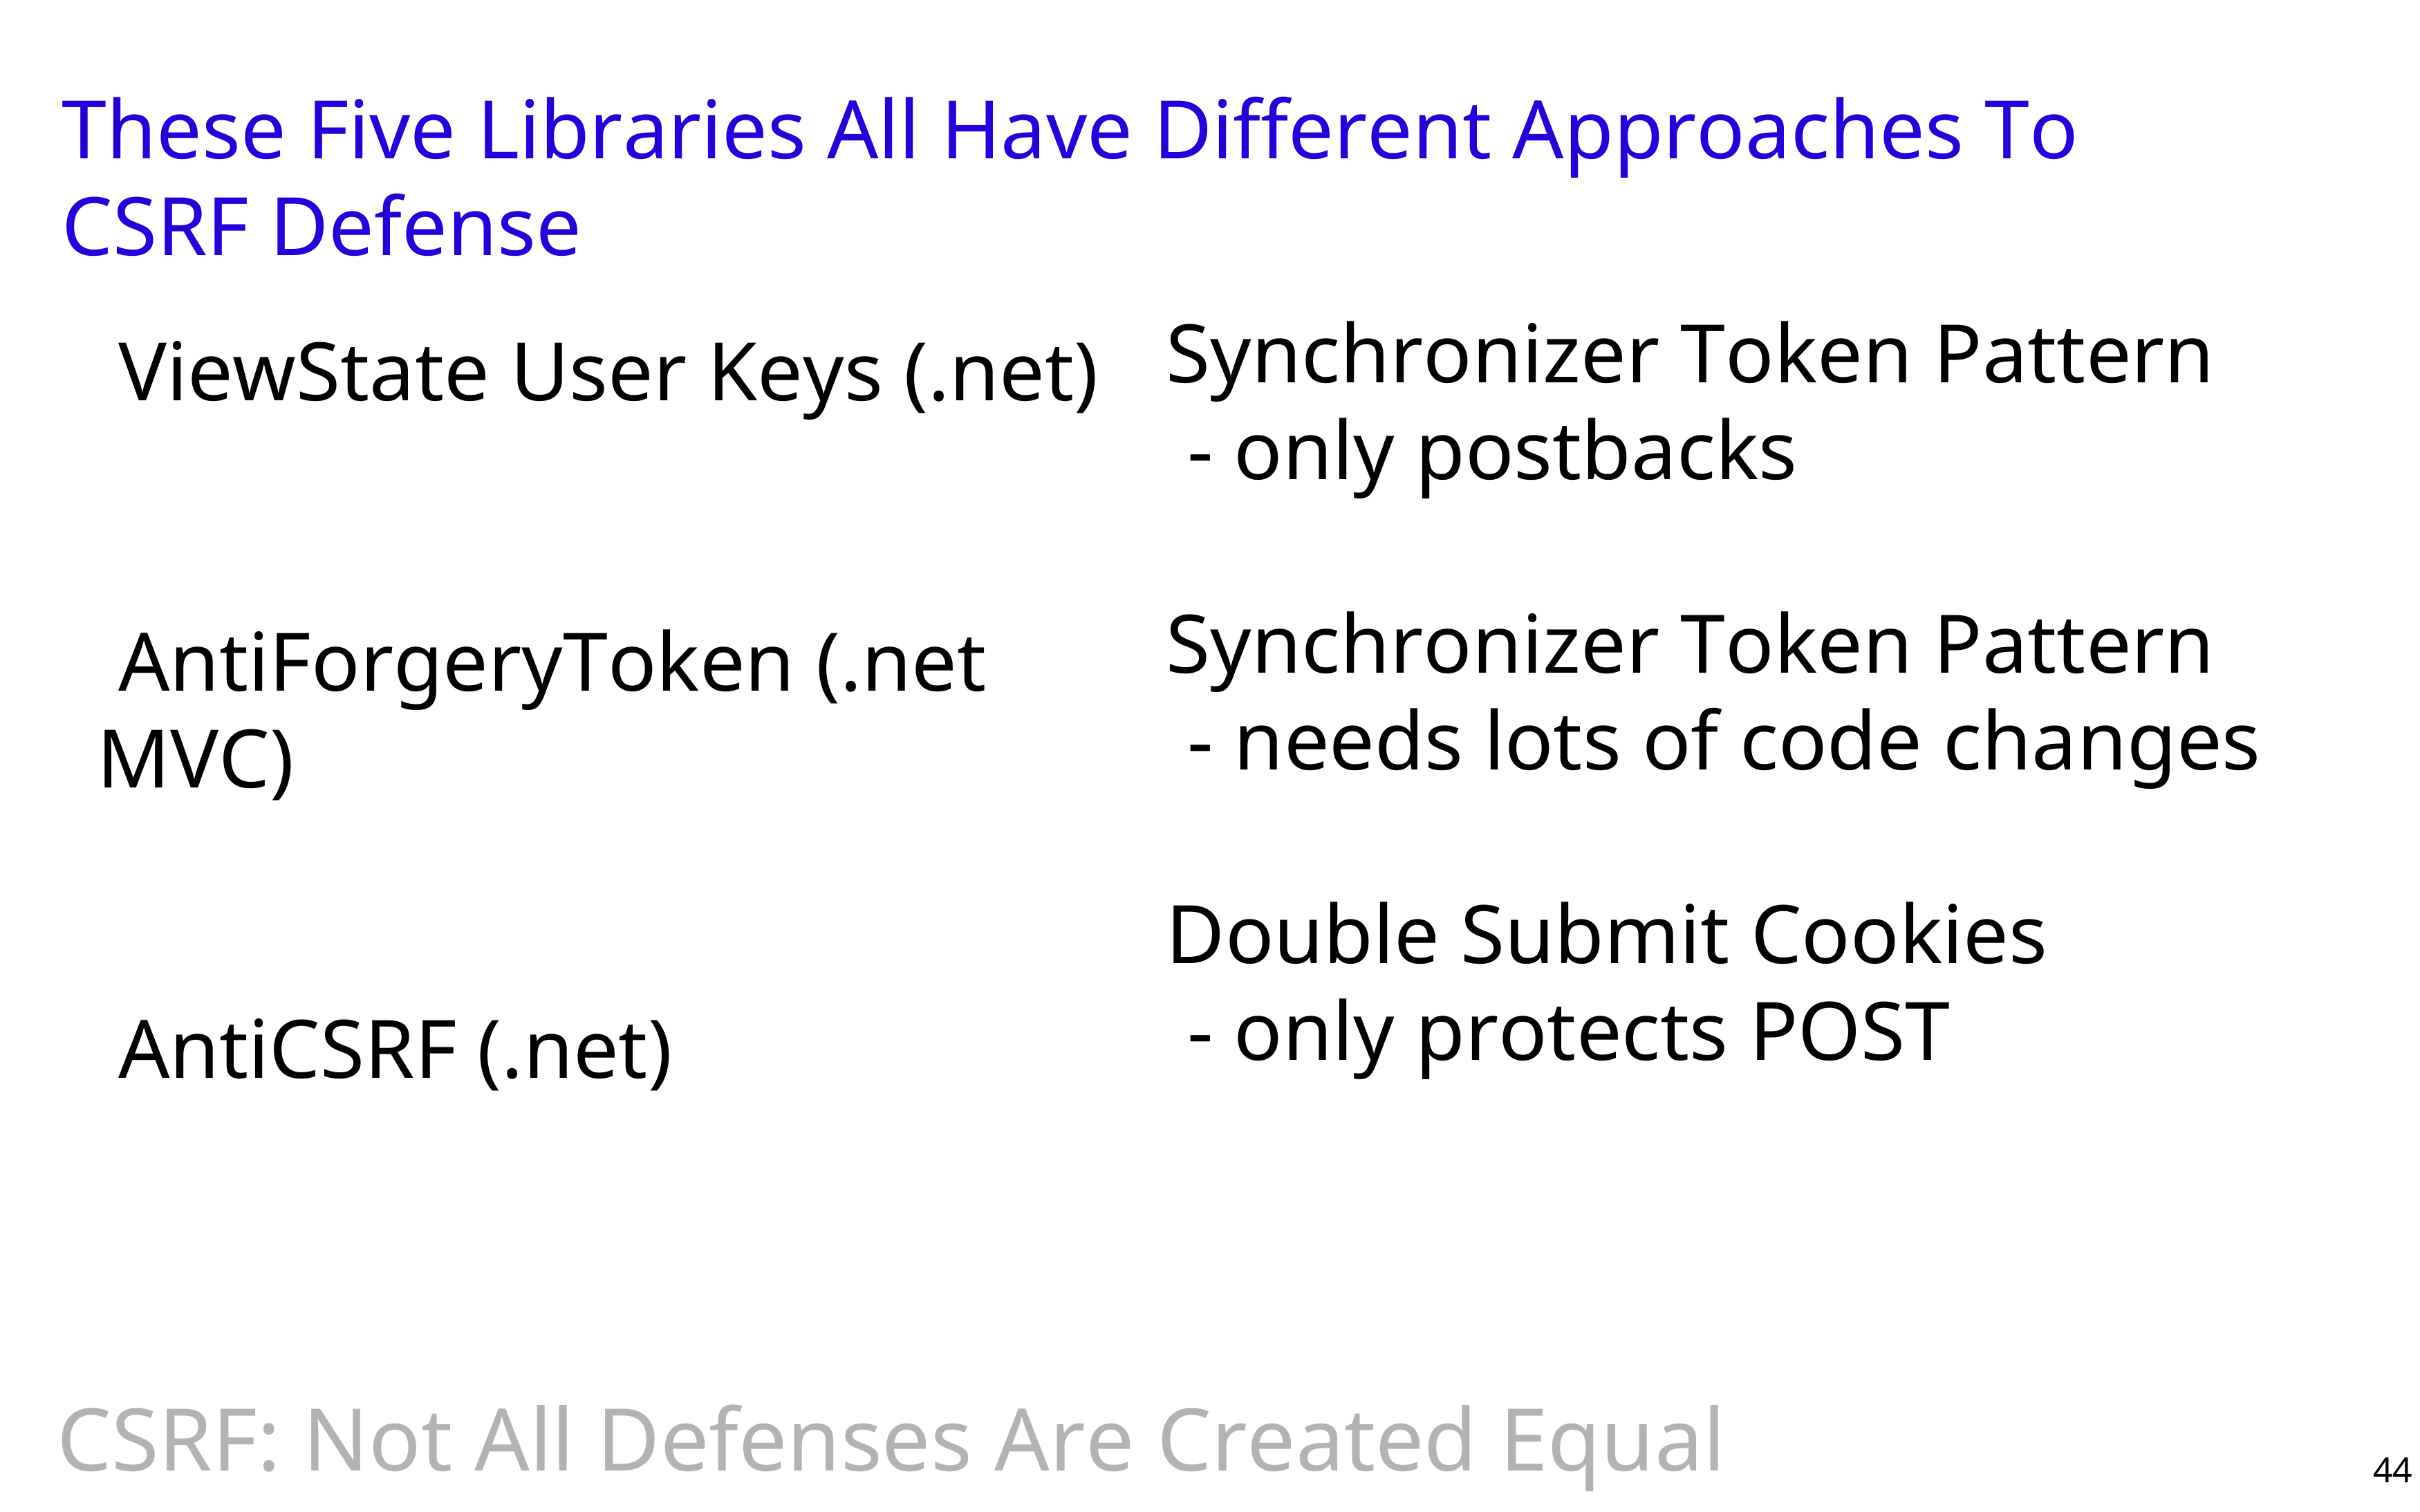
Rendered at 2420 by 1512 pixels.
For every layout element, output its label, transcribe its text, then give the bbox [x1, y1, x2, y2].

text_box ViewState User Keys (.net) AntiForgeryToken (.net MVC) AntiCSRF (.net) [83, 310, 1173, 1298]
text_box Synchronizer Token Pattern - only postbacks Synchronizer Token Pattern - needs lots of code changes Double Submit Cookies - only protects POST [1152, 292, 2335, 1183]
text_box These Five Libraries All Have Different Approaches To CSRF Defense [52, 73, 2293, 277]
text_box <number> [2365, 1443, 2420, 1497]
